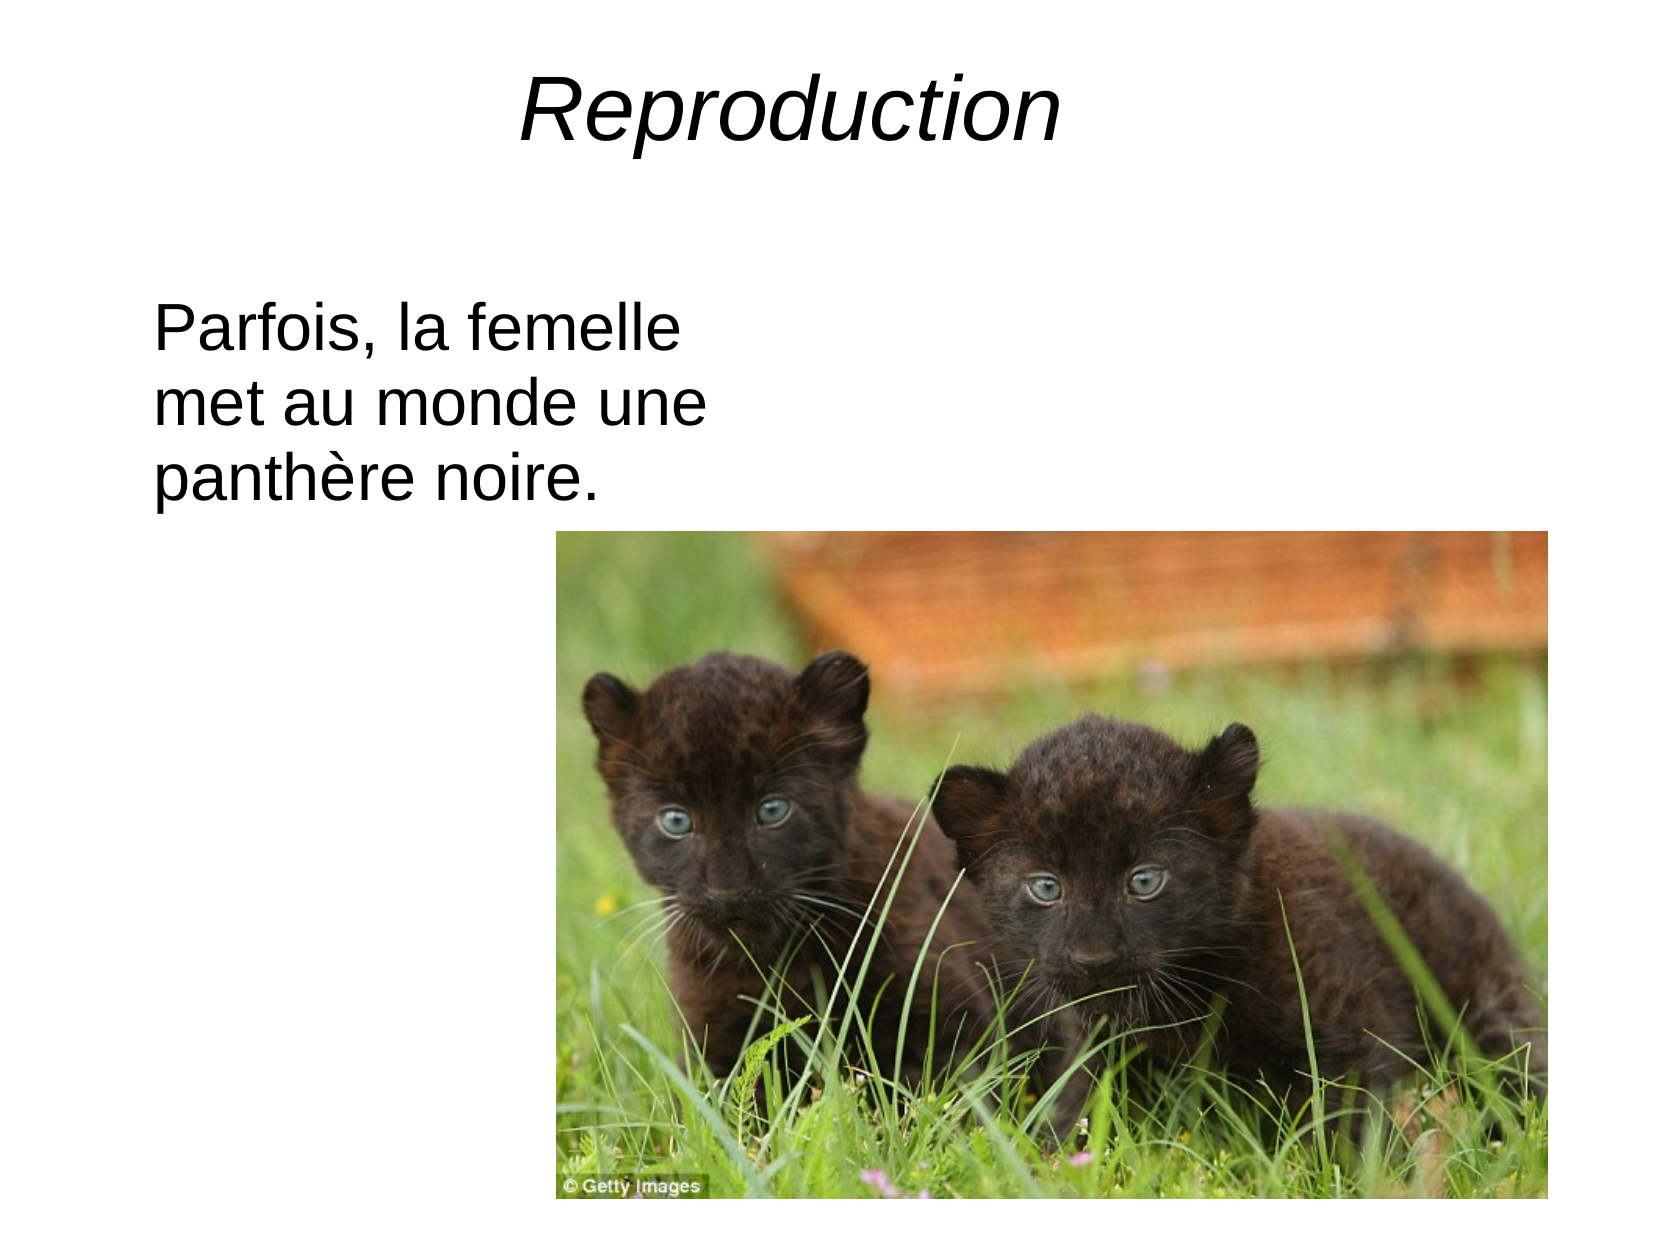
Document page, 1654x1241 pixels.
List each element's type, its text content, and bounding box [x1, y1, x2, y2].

list Parfois, la femelle met au monde une panthère noire. [82, 290, 809, 1010]
picture [556, 531, 1548, 1199]
title Reproduction [47, 5, 1536, 213]
